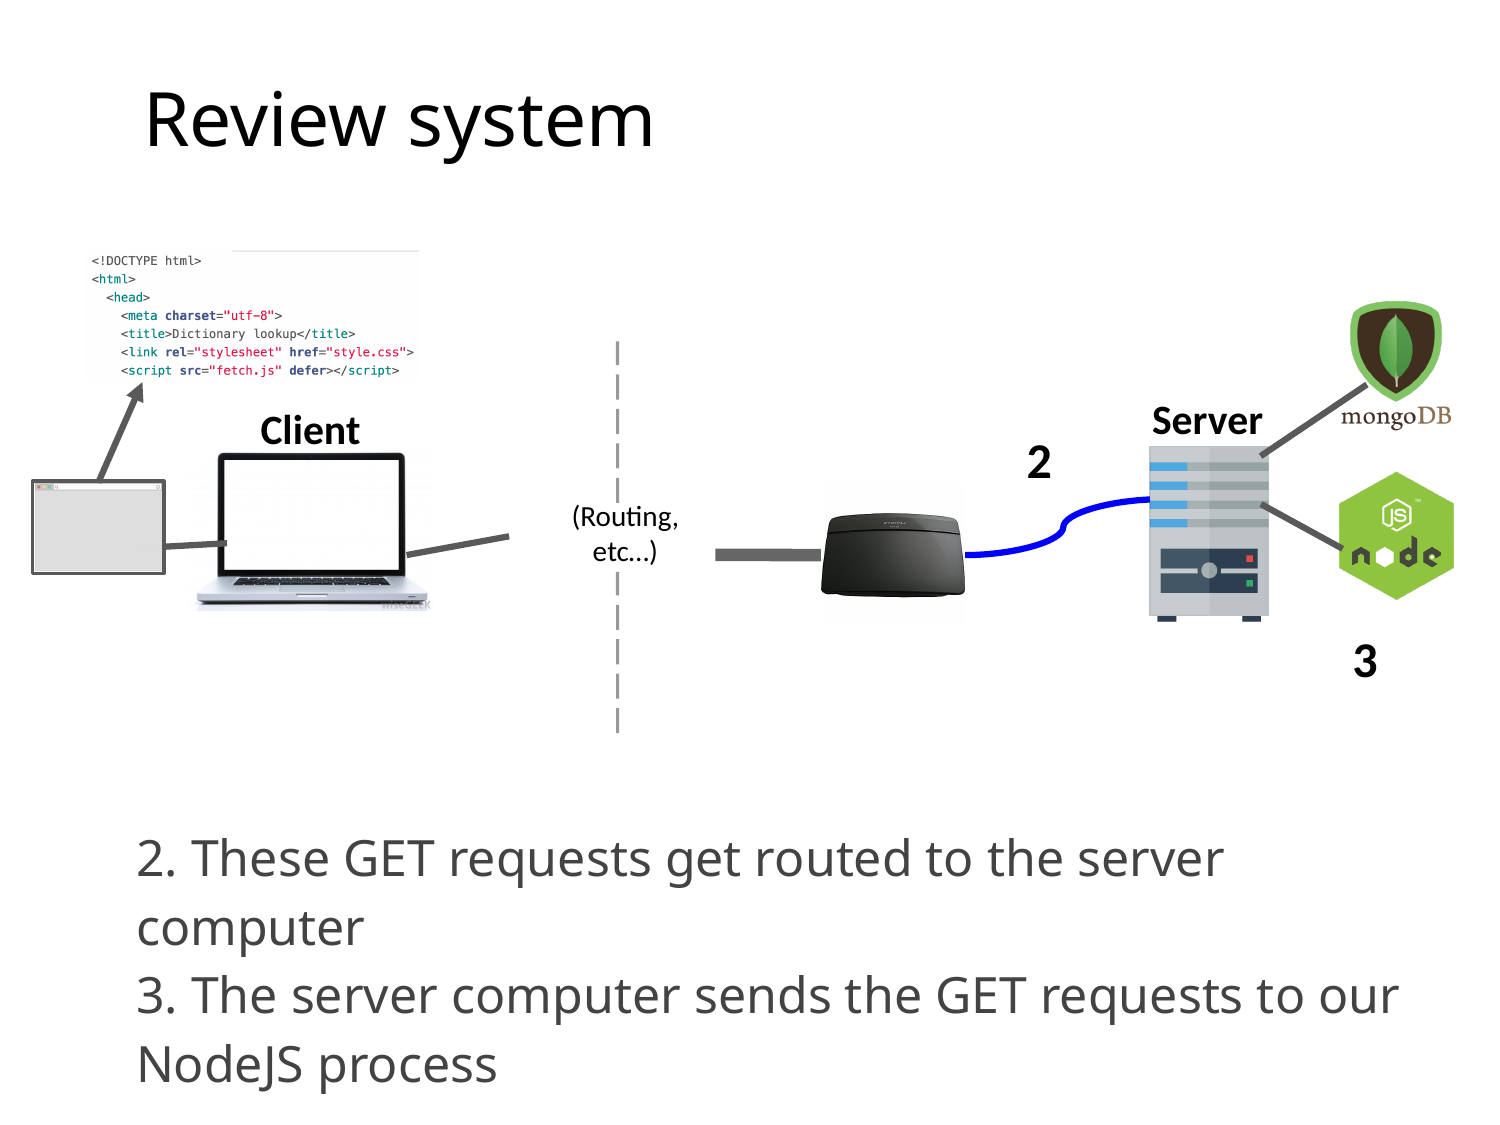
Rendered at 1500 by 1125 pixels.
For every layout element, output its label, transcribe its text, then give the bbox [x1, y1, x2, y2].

text_box (Routing, etc…) [509, 456, 727, 618]
text_box Client [188, 371, 434, 484]
text_box 2 [998, 417, 1081, 500]
text_box 3 [1324, 616, 1407, 699]
picture [34, 482, 163, 572]
picture [1114, 475, 1302, 630]
list 2. These GET requests get routed to the server computer 3. The server computer sends the GET requests to our NodeJS process [121, 802, 1442, 945]
picture [187, 449, 433, 611]
picture [85, 250, 419, 382]
title Review system [128, 56, 1372, 183]
text_box Server [1085, 361, 1331, 475]
picture [1330, 470, 1462, 602]
picture [1324, 282, 1468, 450]
picture [821, 483, 965, 627]
